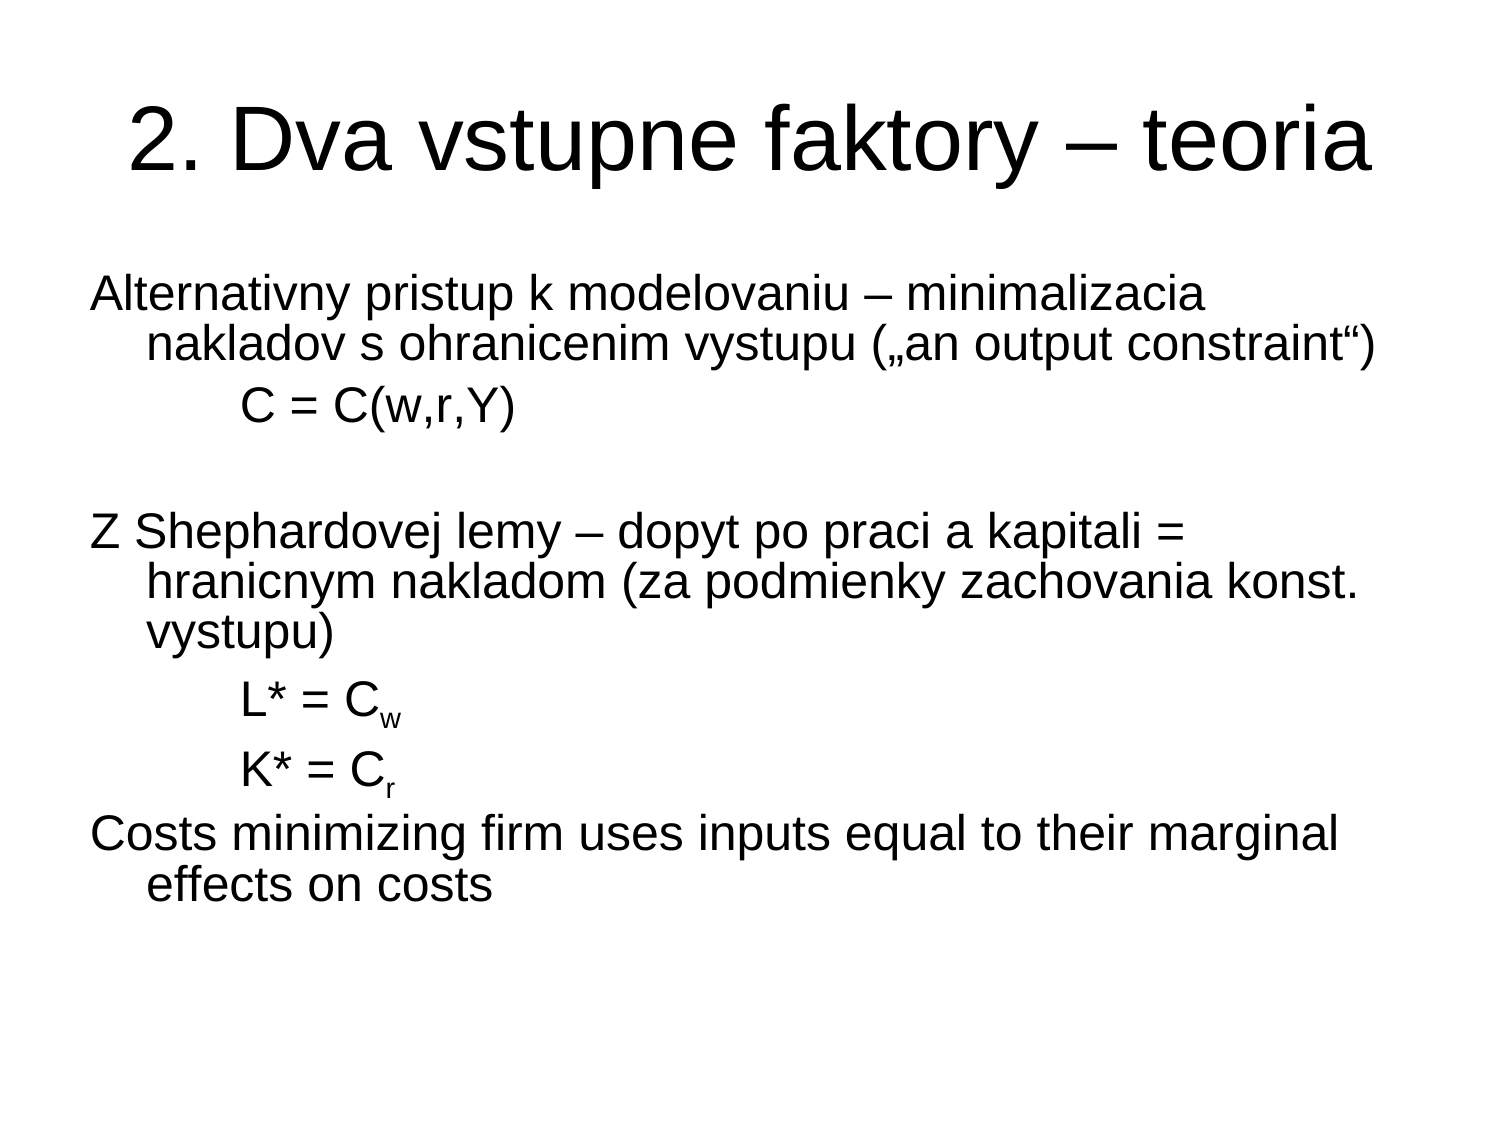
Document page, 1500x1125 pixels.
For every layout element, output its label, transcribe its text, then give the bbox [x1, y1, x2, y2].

list Alternativny pristup k modelovaniu – minimalizacia nakladov s ohranicenim vystupu („an output constraint“) C = C(w,r,Y) Z Shephardovej lemy – dopyt po praci a kapitali = hranicnym nakladom (za podmienky zachovania konst. vystupu) L* = Cw K* = Cr Costs minimizing firm uses inputs equal to their marginal effects on costs [75, 262, 1426, 1006]
title 2. Dva vstupne faktory – teoria [75, 45, 1426, 233]
